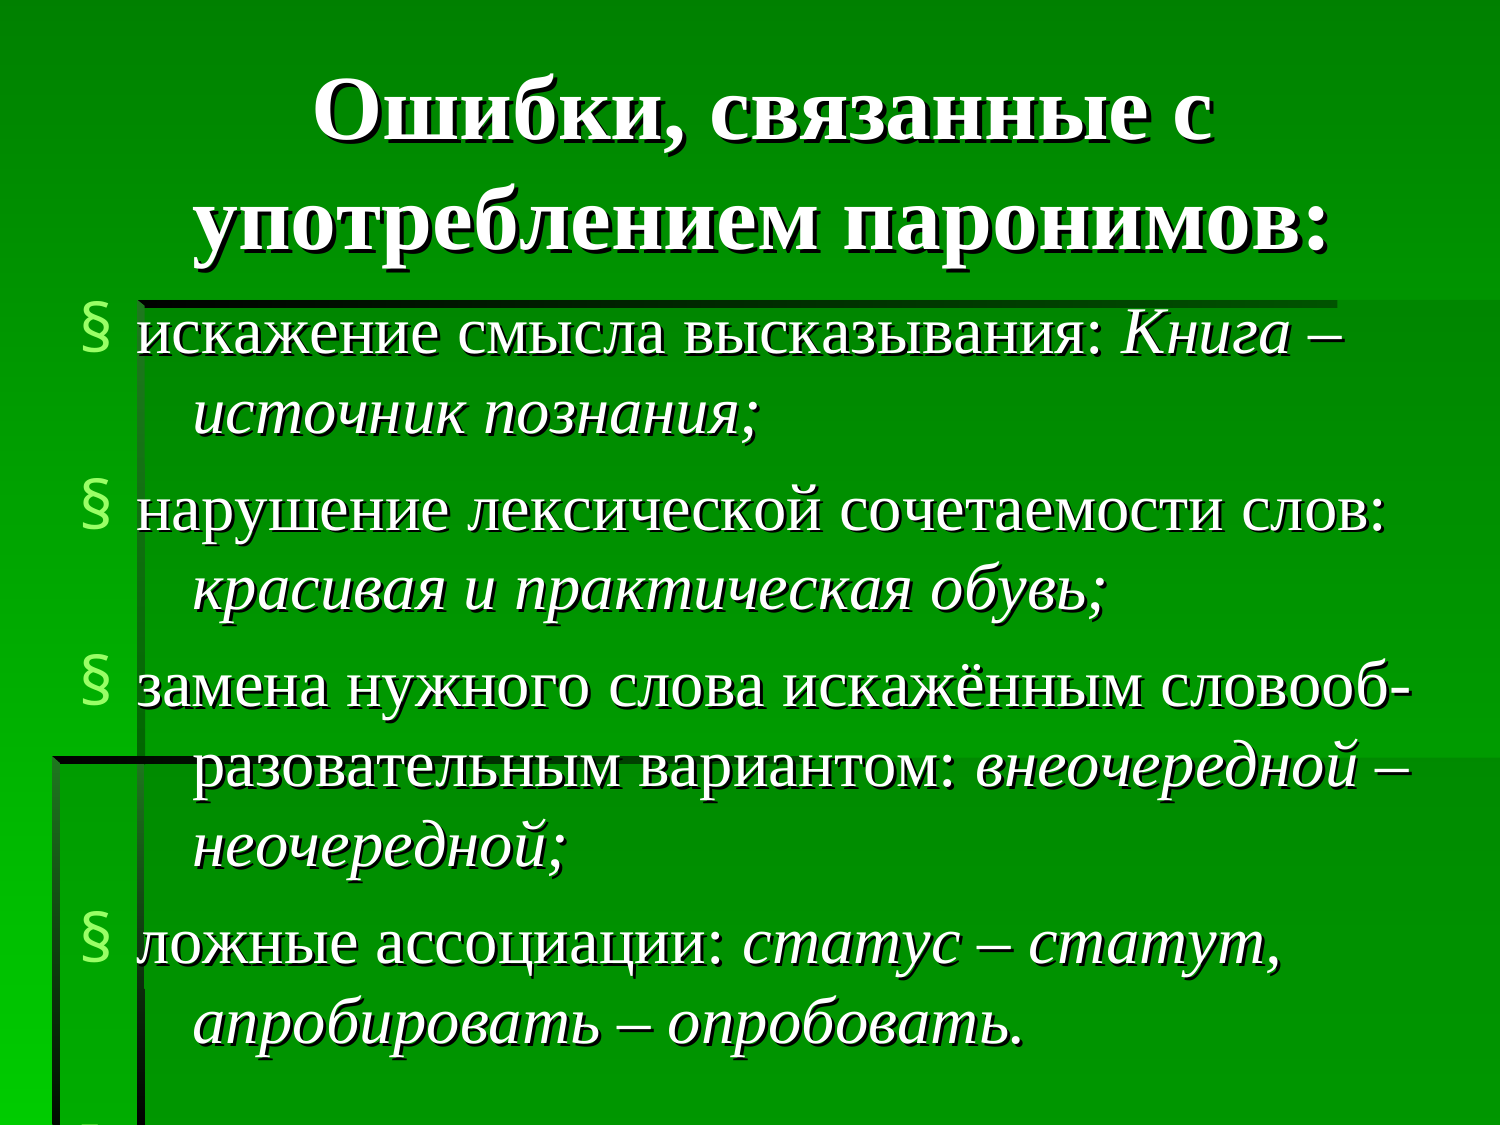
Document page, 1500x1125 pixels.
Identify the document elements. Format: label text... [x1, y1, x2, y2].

list искажение смысла высказывания: Книга – источник познания; нарушение лексической сочетаемости слов: красивая и практическая обувь; замена нужного слова искажённым словооб-разовательным вариантом: внеочередной – неочередной; ложные ассоциации: статус – статут, апробировать – опробовать. [64, 278, 1452, 1071]
title Ошибки, связанные с употреблением паронимов: [75, 40, 1451, 276]
